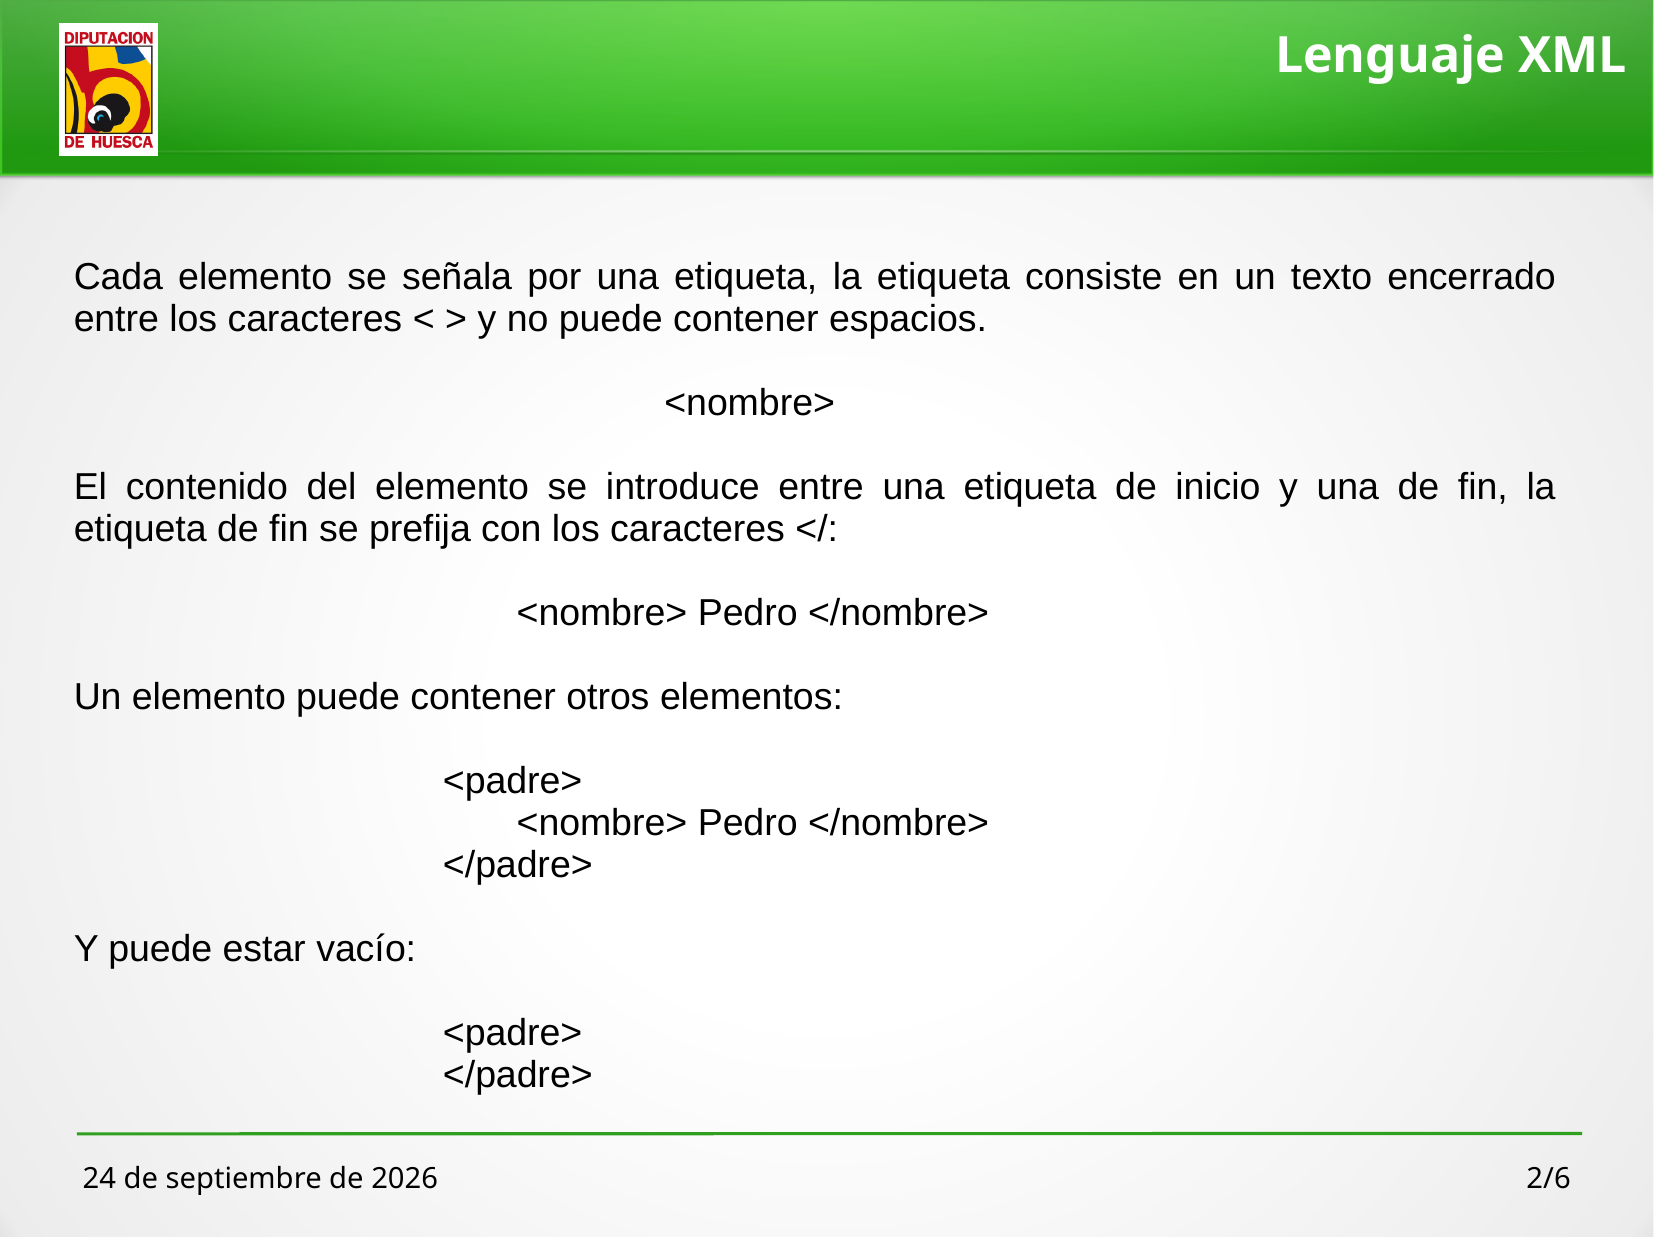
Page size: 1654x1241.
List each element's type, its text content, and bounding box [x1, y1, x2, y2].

text_box [70, 204, 1630, 993]
text_box Cada elemento se señala por una etiqueta, la etiqueta consiste en un texto encerrado entre los caracteres < > y no puede contener espacios. <nombre> El contenido del elemento se introduce entre una etiqueta de inicio y una de fin, la etiqueta de fin se prefija con los caracteres </: <nombre> Pedro </nombre> Un elemento puede contener otros elementos: <padre> <nombre> Pedro </nombre> </padre> Y puede estar vacío: <padre> </padre> [59, 248, 1571, 1241]
picture [0, 0, 1654, 1237]
text_box Lenguaje XML [448, 11, 1642, 153]
